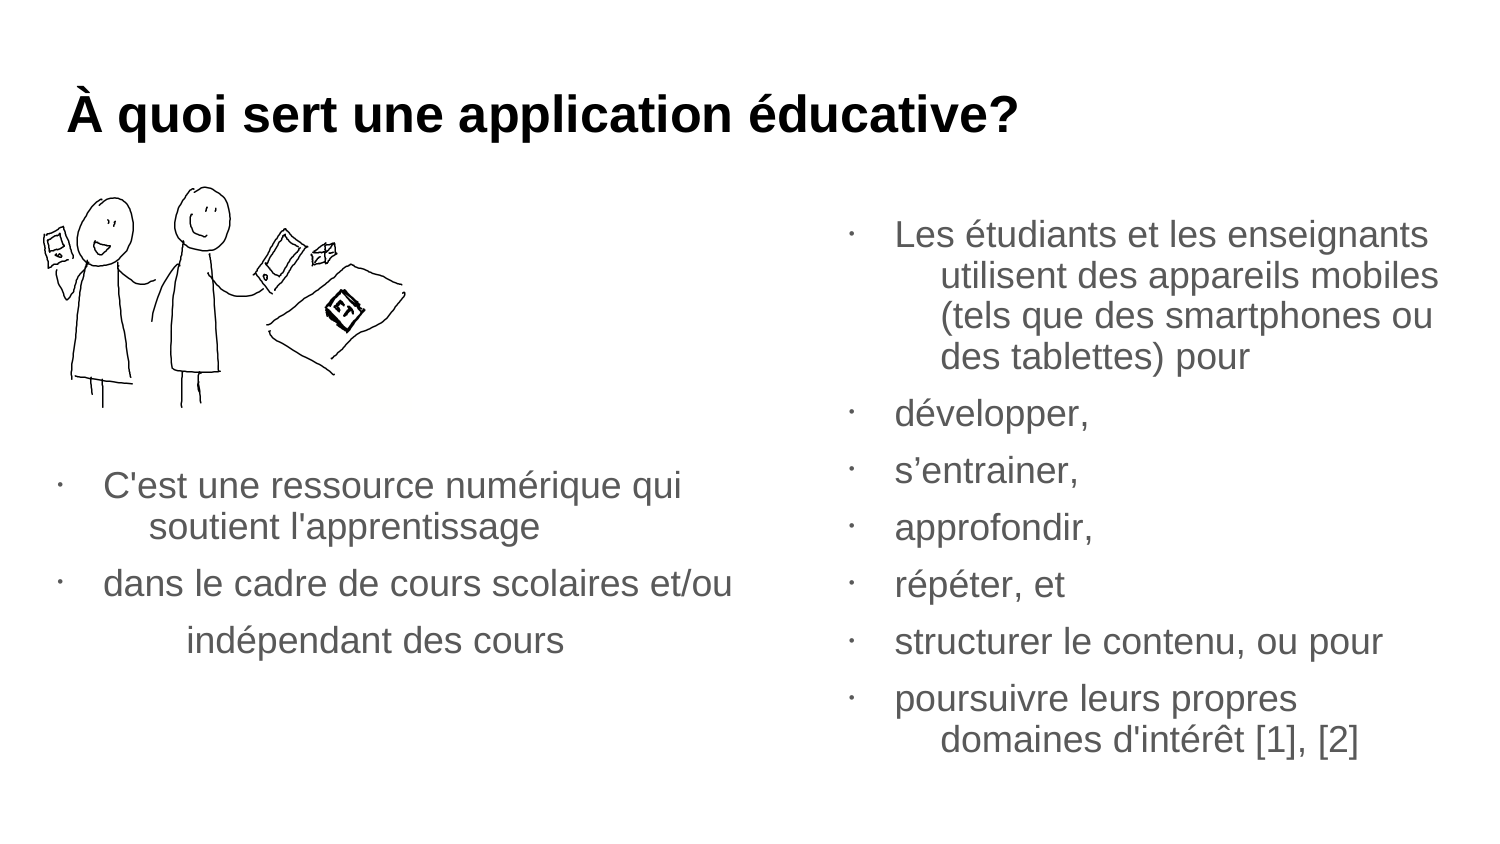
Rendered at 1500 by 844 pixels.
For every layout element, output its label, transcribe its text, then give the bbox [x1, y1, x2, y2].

list C'est une ressource numérique qui soutient l'apprentissage dans le cadre de cours scolaires et/ou indépendant des cours [25, 413, 810, 772]
picture [37, 180, 412, 413]
title À quoi sert une application éducative? [51, 72, 1449, 167]
list Les étudiants et les enseignants utilisent des appareils mobiles (tels que des smartphones ou des tablettes) pour développer, s’entrainer, approfondir, répéter, et structurer le contenu, ou pour poursuivre leurs propres domaines d'intérêt [1], [2] [816, 174, 1465, 802]
